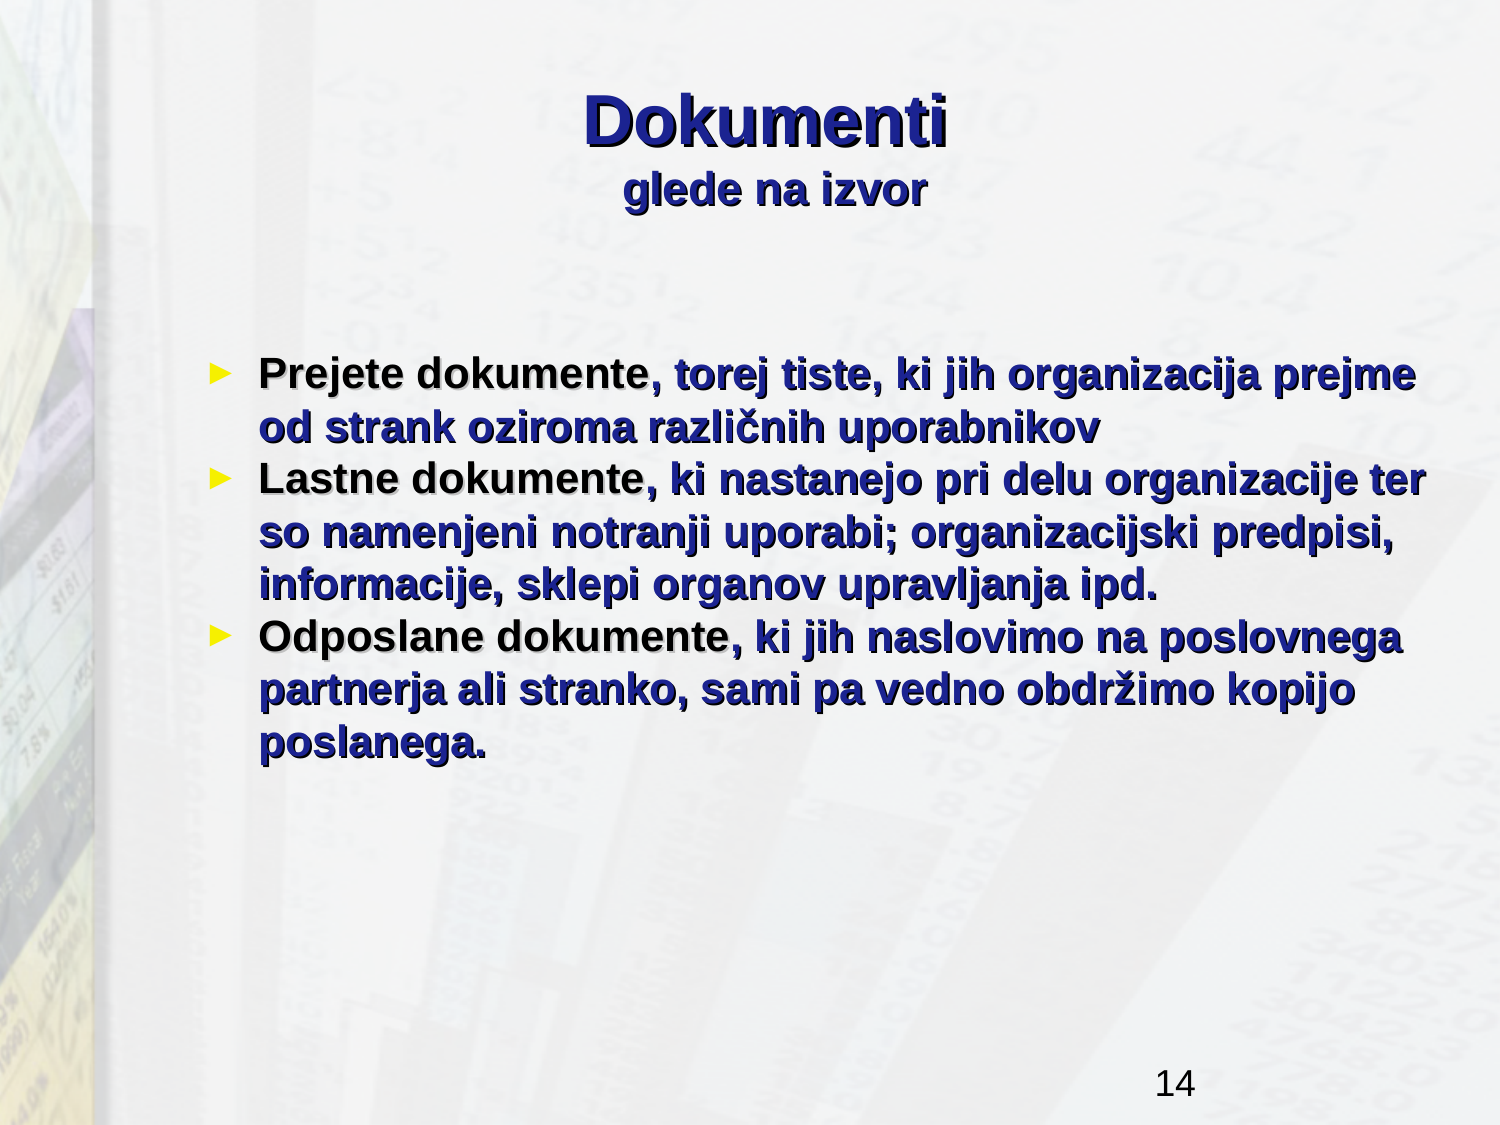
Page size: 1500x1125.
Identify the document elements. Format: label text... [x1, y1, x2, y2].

text_box Prejete dokumente, torej tiste, ki jih organizacija prejme od strank oziroma različnih uporabnikov Lastne dokumente, ki nastanejo pri delu organizacije ter so namenjeni notranji uporabi; organizacijski predpisi, informacije, sklepi organov upravljanja ipd. Odposlane dokumente, ki jih naslovimo na poslovnega partnerja ali stranko, sami pa vedno obdržimo kopijo poslanega. [187, 337, 1463, 1000]
title Dokumenti glede na izvor [99, 49, 1450, 238]
picture [0, 0, 1500, 1125]
